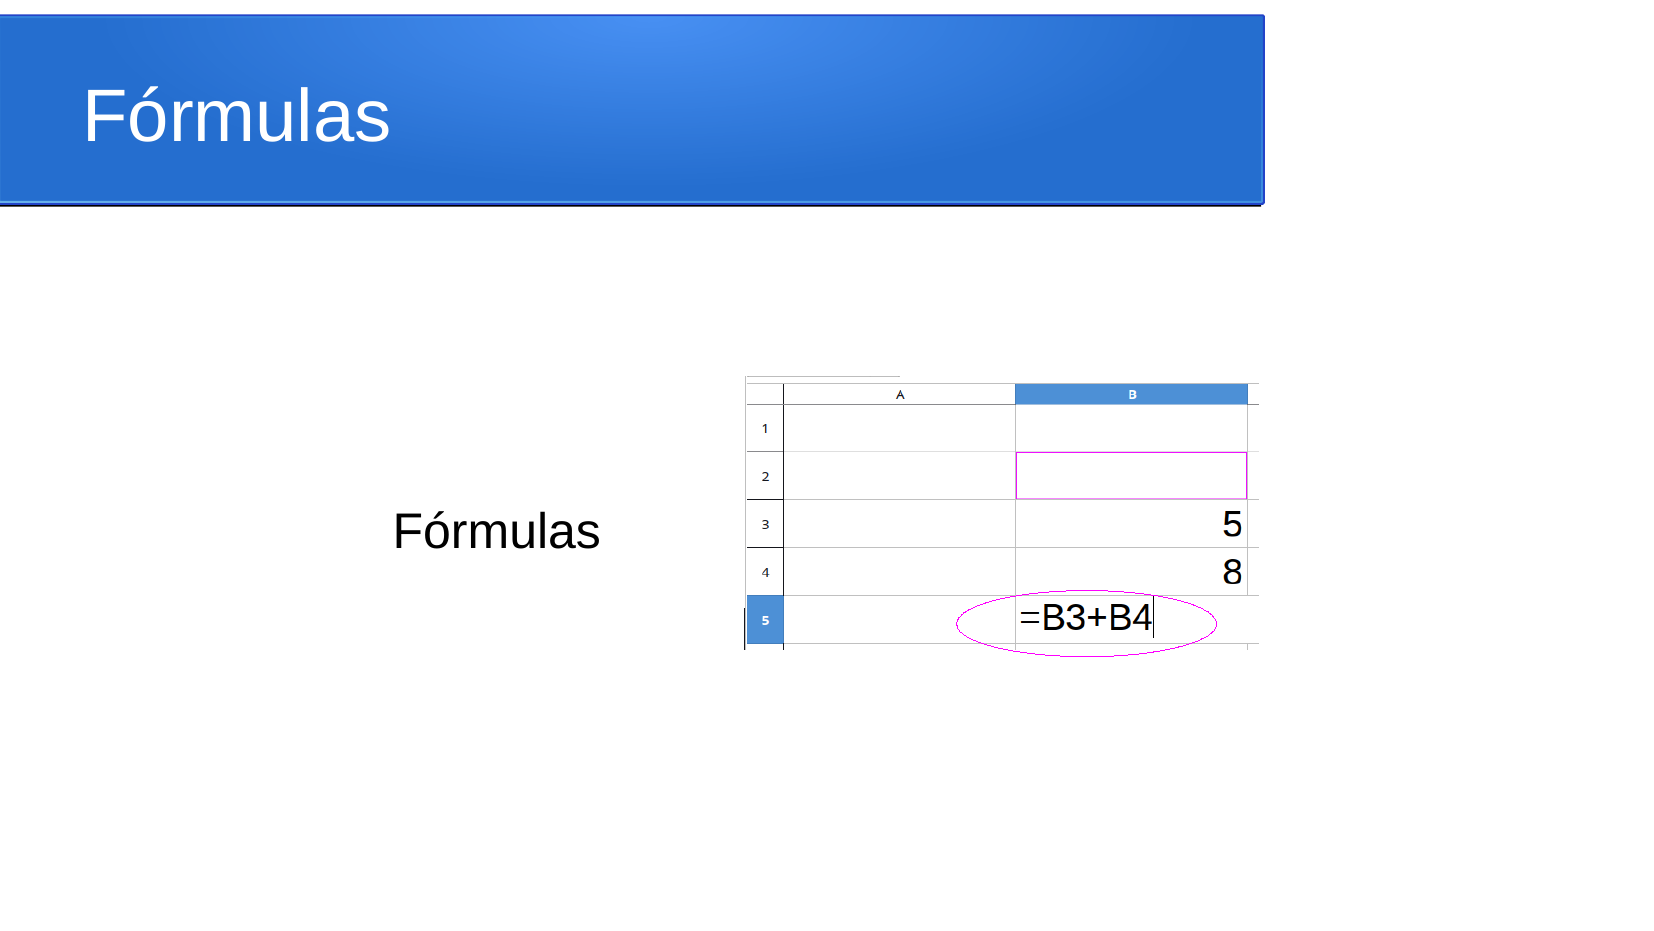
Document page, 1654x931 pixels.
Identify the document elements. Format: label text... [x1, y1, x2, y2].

text_box Fórmulas [377, 496, 745, 567]
picture [744, 376, 1259, 650]
title Fórmulas [82, 35, 1235, 189]
